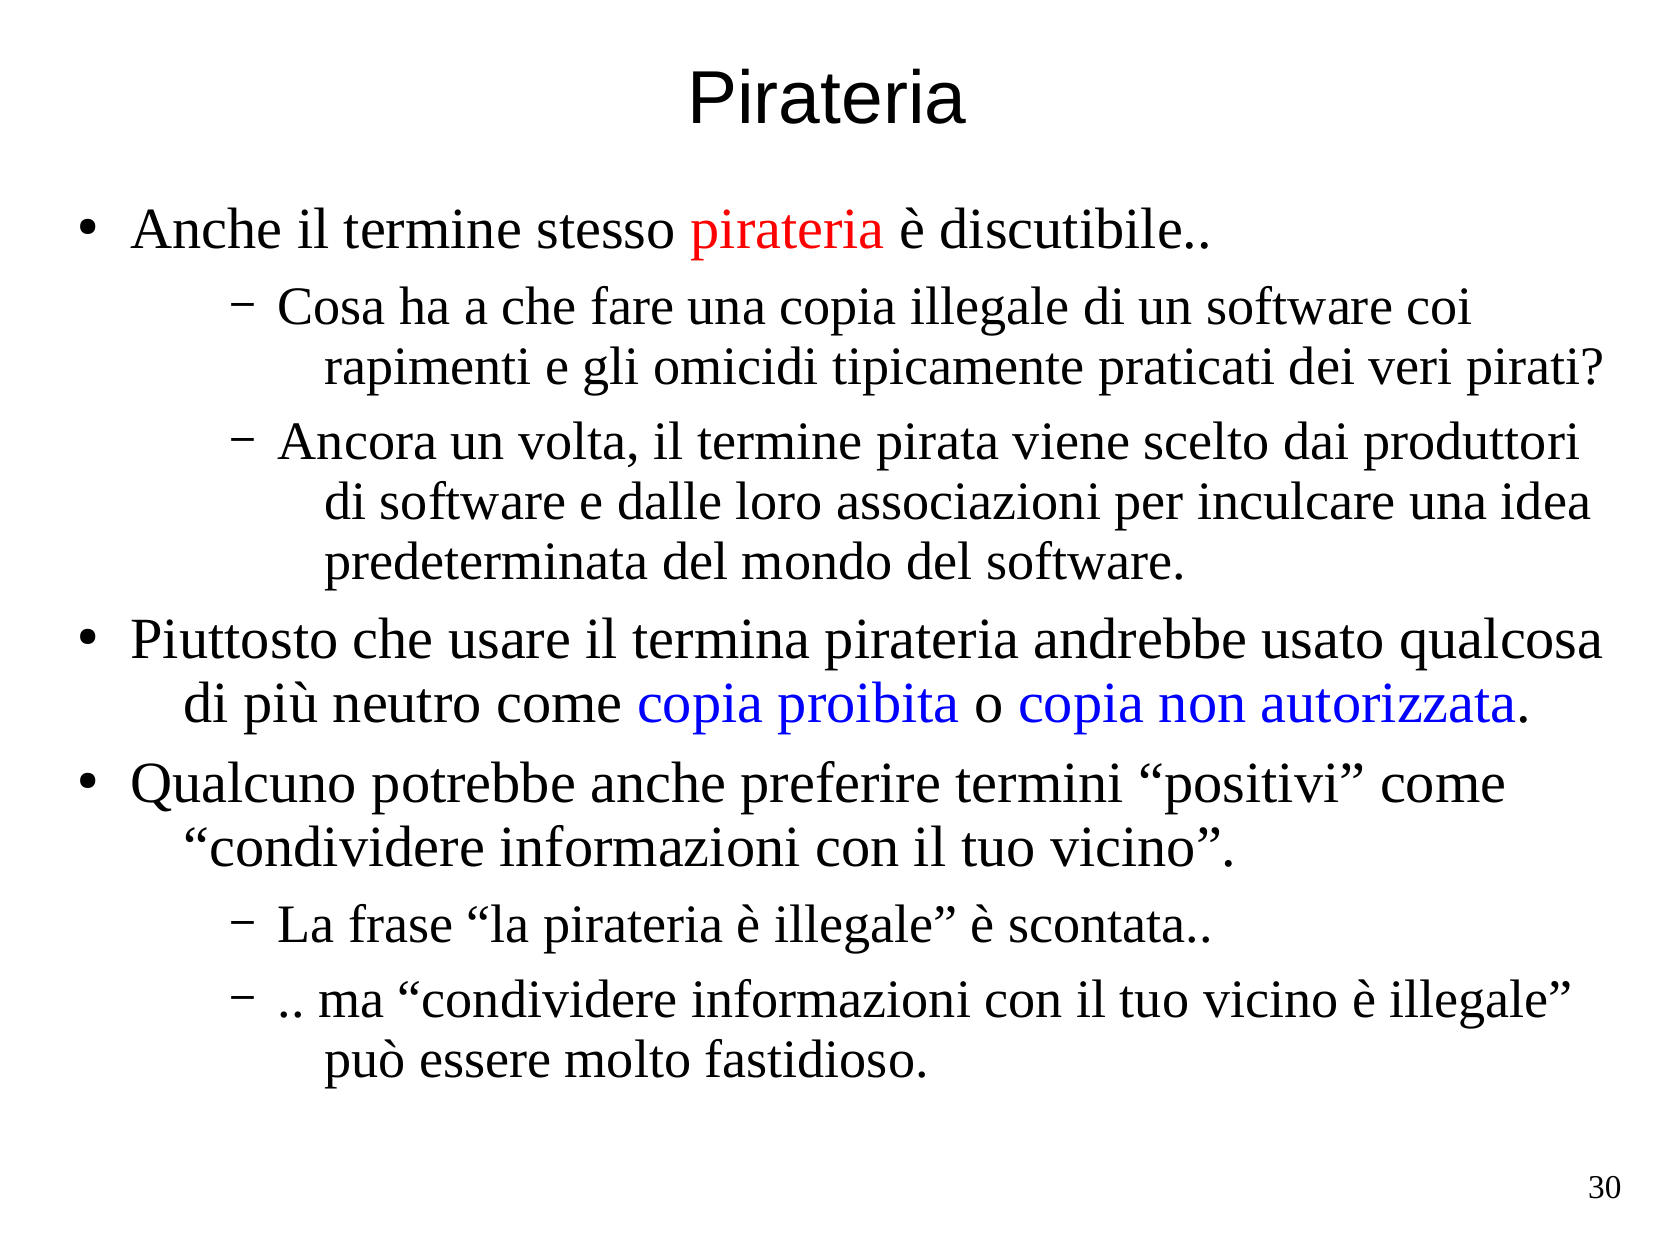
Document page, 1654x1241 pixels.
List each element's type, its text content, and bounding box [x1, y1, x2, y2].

list Anche il termine stesso pirateria è discutibile.. Cosa ha a che fare una copia illegale di un software coi rapimenti e gli omicidi tipicamente praticati dei veri pirati? Ancora un volta, il termine pirata viene scelto dai produttori di software e dalle loro associazioni per inculcare una idea predeterminata del mondo del software. Piuttosto che usare il termina pirateria andrebbe usato qualcosa di più neutro come copia proibita o copia non autorizzata. Qualcuno potrebbe anche preferire termini “positivi” come “condividere informazioni con il tuo vicino”. La frase “la pirateria è illegale” è scontata.. .. ma “condividere informazioni con il tuo vicino è illegale” può essere molto fastidioso. [42, 196, 1612, 1187]
title Pirateria [37, 30, 1617, 166]
